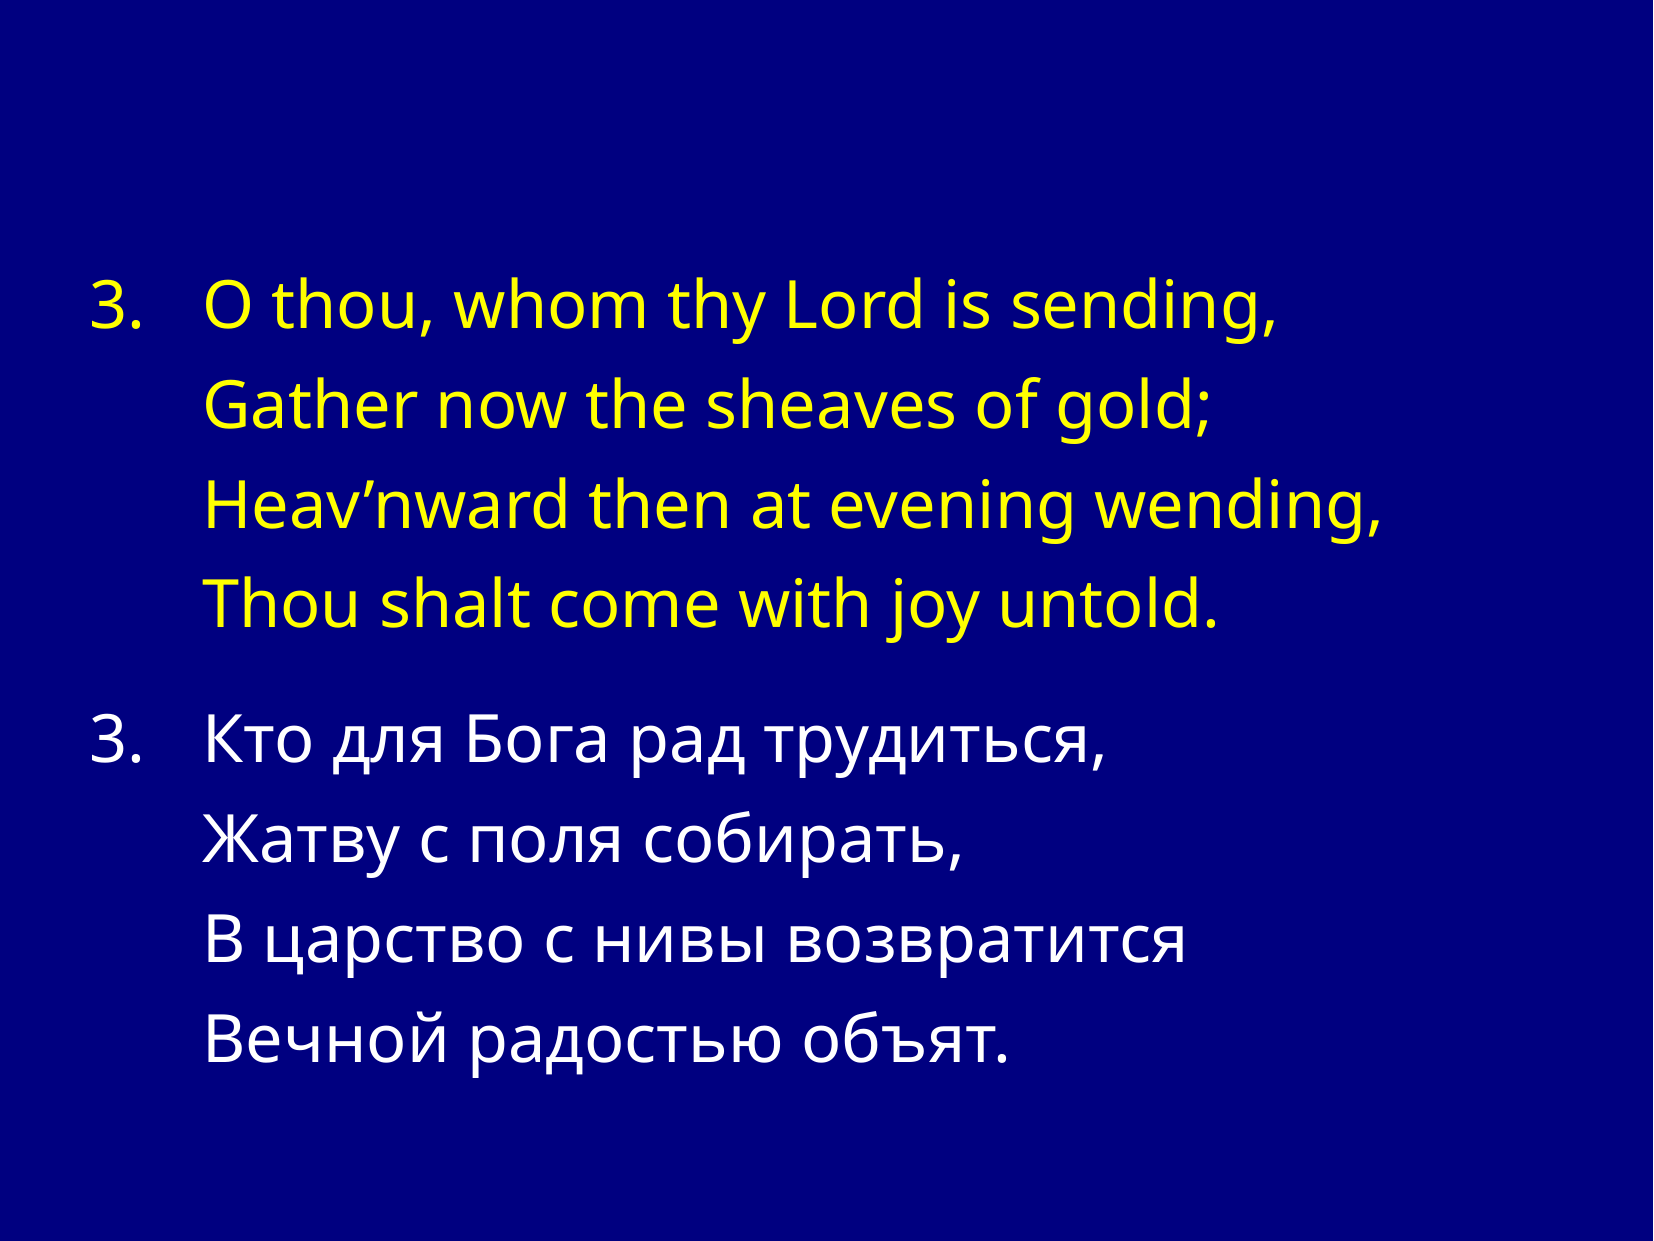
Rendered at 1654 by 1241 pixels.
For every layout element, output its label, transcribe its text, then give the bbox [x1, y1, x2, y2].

text_box 3. O thou, whom thy Lord is sending, Gather now the sheaves of gold; Heav’nward then at evening wending, Thou shalt come with joy untold. [75, 150, 1576, 638]
text_box 3. Кто для Бога рад трудиться, Жатву с поля собирать, В царство с нивы возвратится Вечной радостью объят. [75, 675, 1576, 1163]
